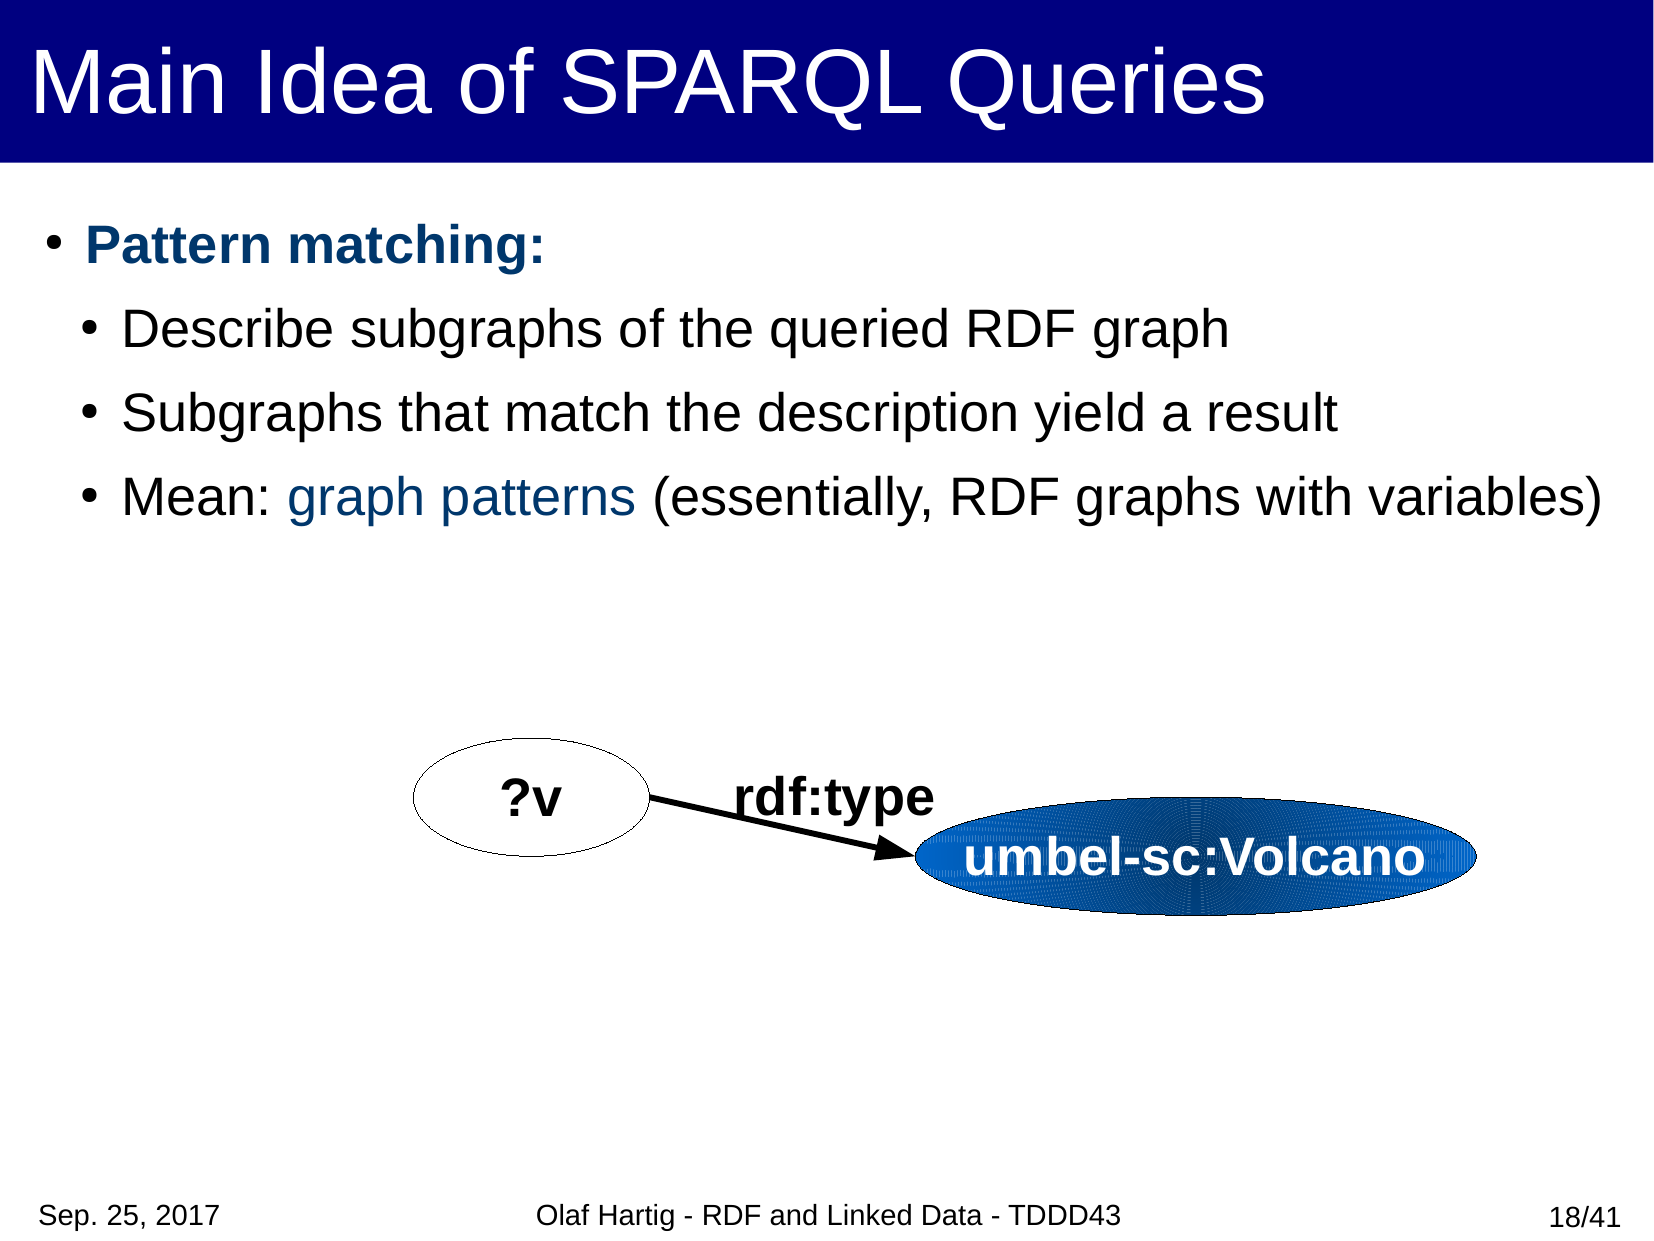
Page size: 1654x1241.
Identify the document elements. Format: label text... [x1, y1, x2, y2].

title Main Idea of SPARQL Queries [0, 0, 1654, 163]
text_box umbel-sc:Volcano [915, 797, 1477, 916]
text_box ?v [413, 738, 650, 857]
text_box Pattern matching: Describe subgraphs of the queried RDF graph Subgraphs that match the description yield a result Mean: graph patterns (essentially, RDF graphs with variables) [29, 206, 1625, 1152]
